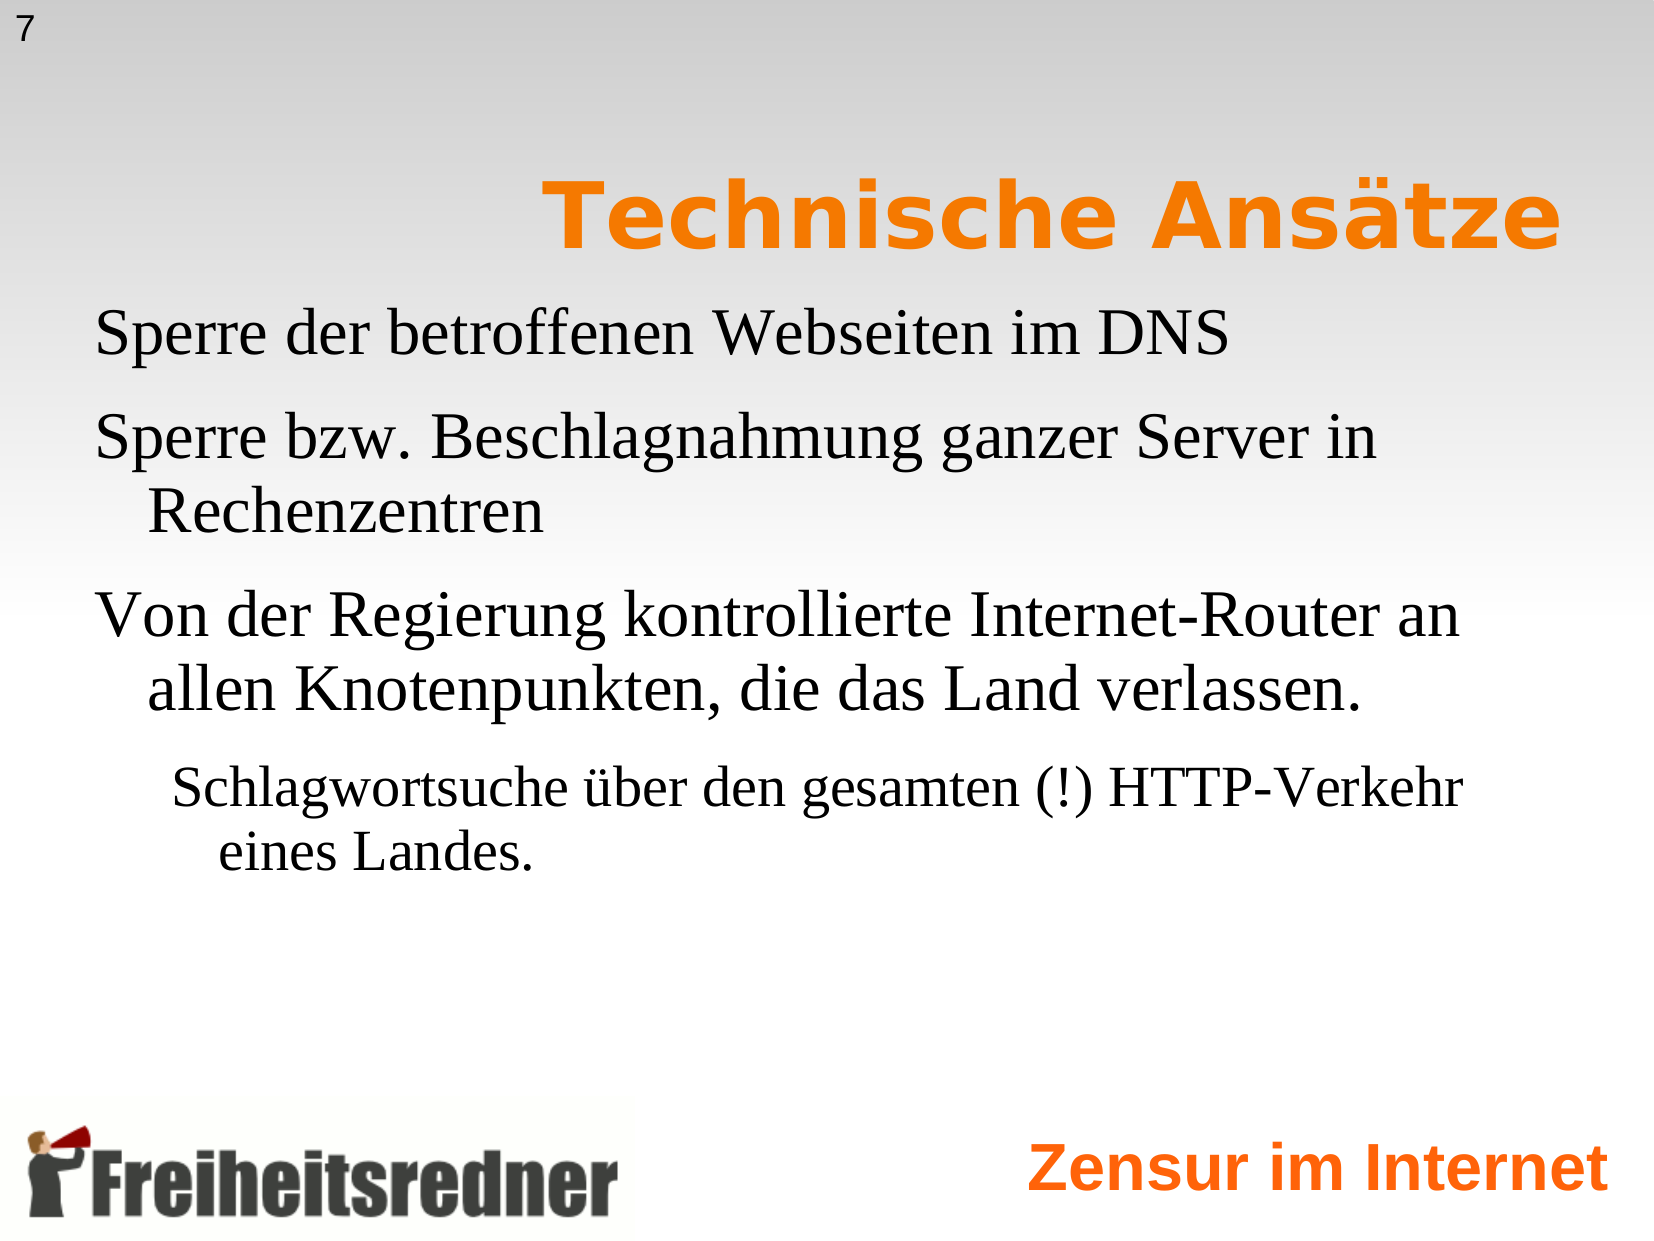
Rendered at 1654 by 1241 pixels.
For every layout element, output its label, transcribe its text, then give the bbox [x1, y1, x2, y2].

title Technische Ansätze [76, 163, 1565, 271]
list Sperre der betroffenen Webseiten im DNS Sperre bzw. Beschlagnahmung ganzer Server in Rechenzentren Von der Regierung kontrollierte Internet-Router an allen Knotenpunkten, die das Land verlassen. Schlagwortsuche über den gesamten (!) HTTP-Verkehr eines Landes. [76, 295, 1565, 1099]
picture [0, 1096, 635, 1241]
